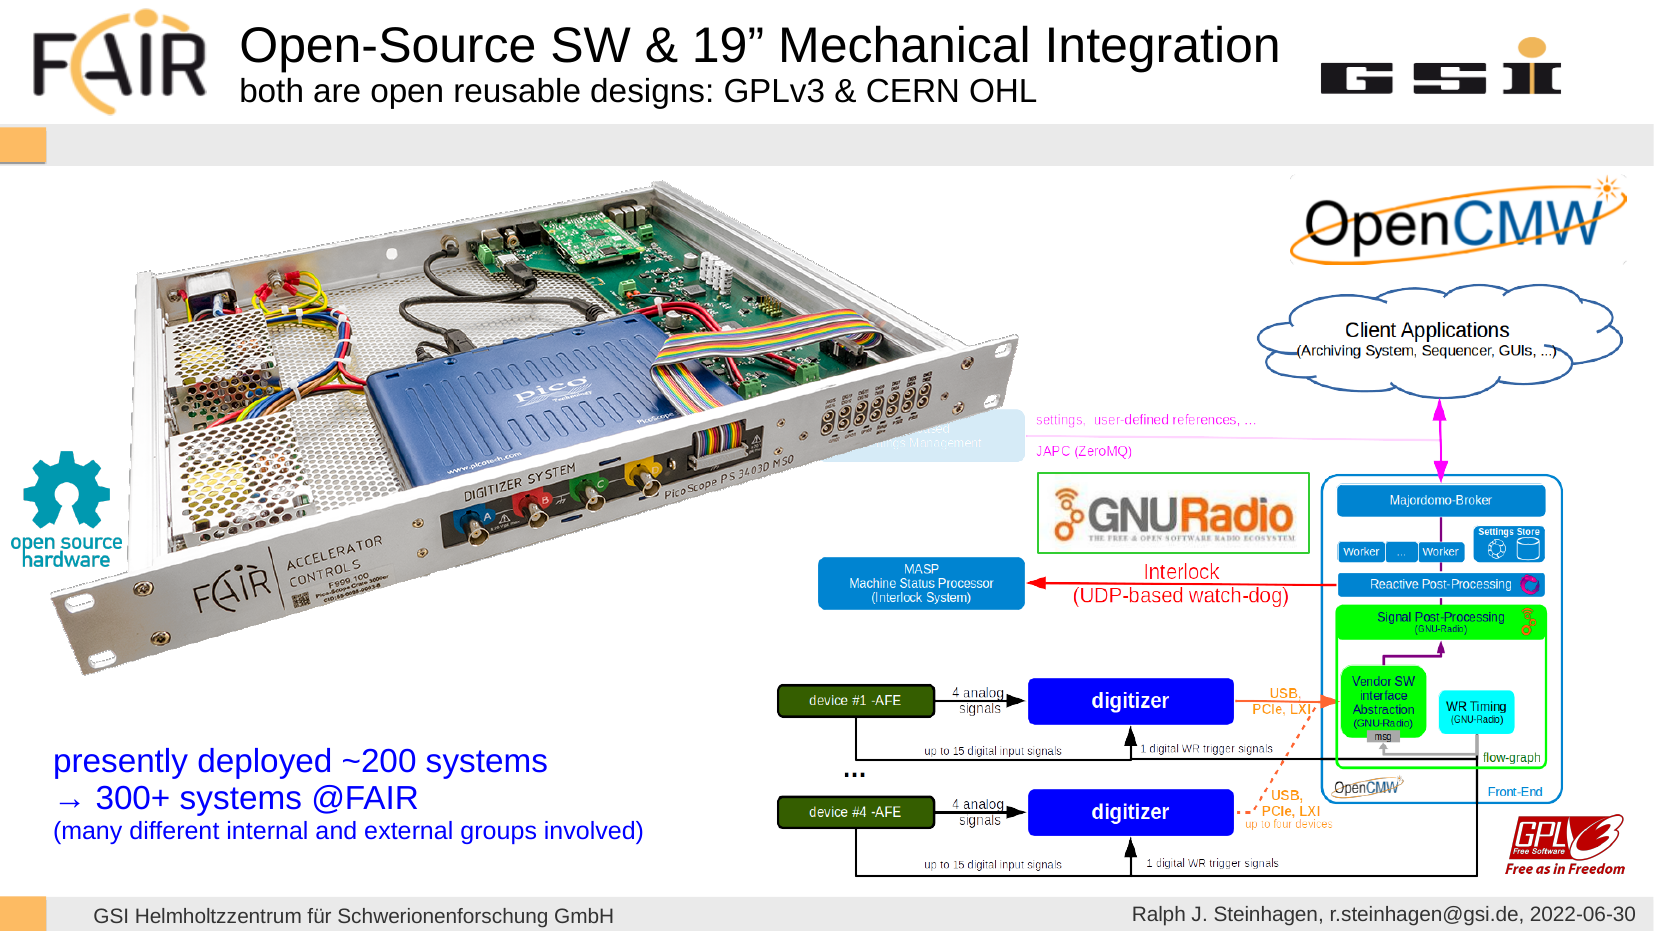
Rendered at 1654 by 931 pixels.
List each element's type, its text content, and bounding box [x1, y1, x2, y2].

title Open-Source SW & 19” Mechanical Integration both are open reusable designs: GPLv3 & CERN OHL [239, 0, 1291, 131]
picture [33, 7, 207, 117]
picture [1319, 35, 1564, 97]
text_box presently deployed ~200 systems → 300+ systems @FAIR (many different internal and external groups involved) [38, 735, 762, 880]
picture [11, 174, 1645, 888]
